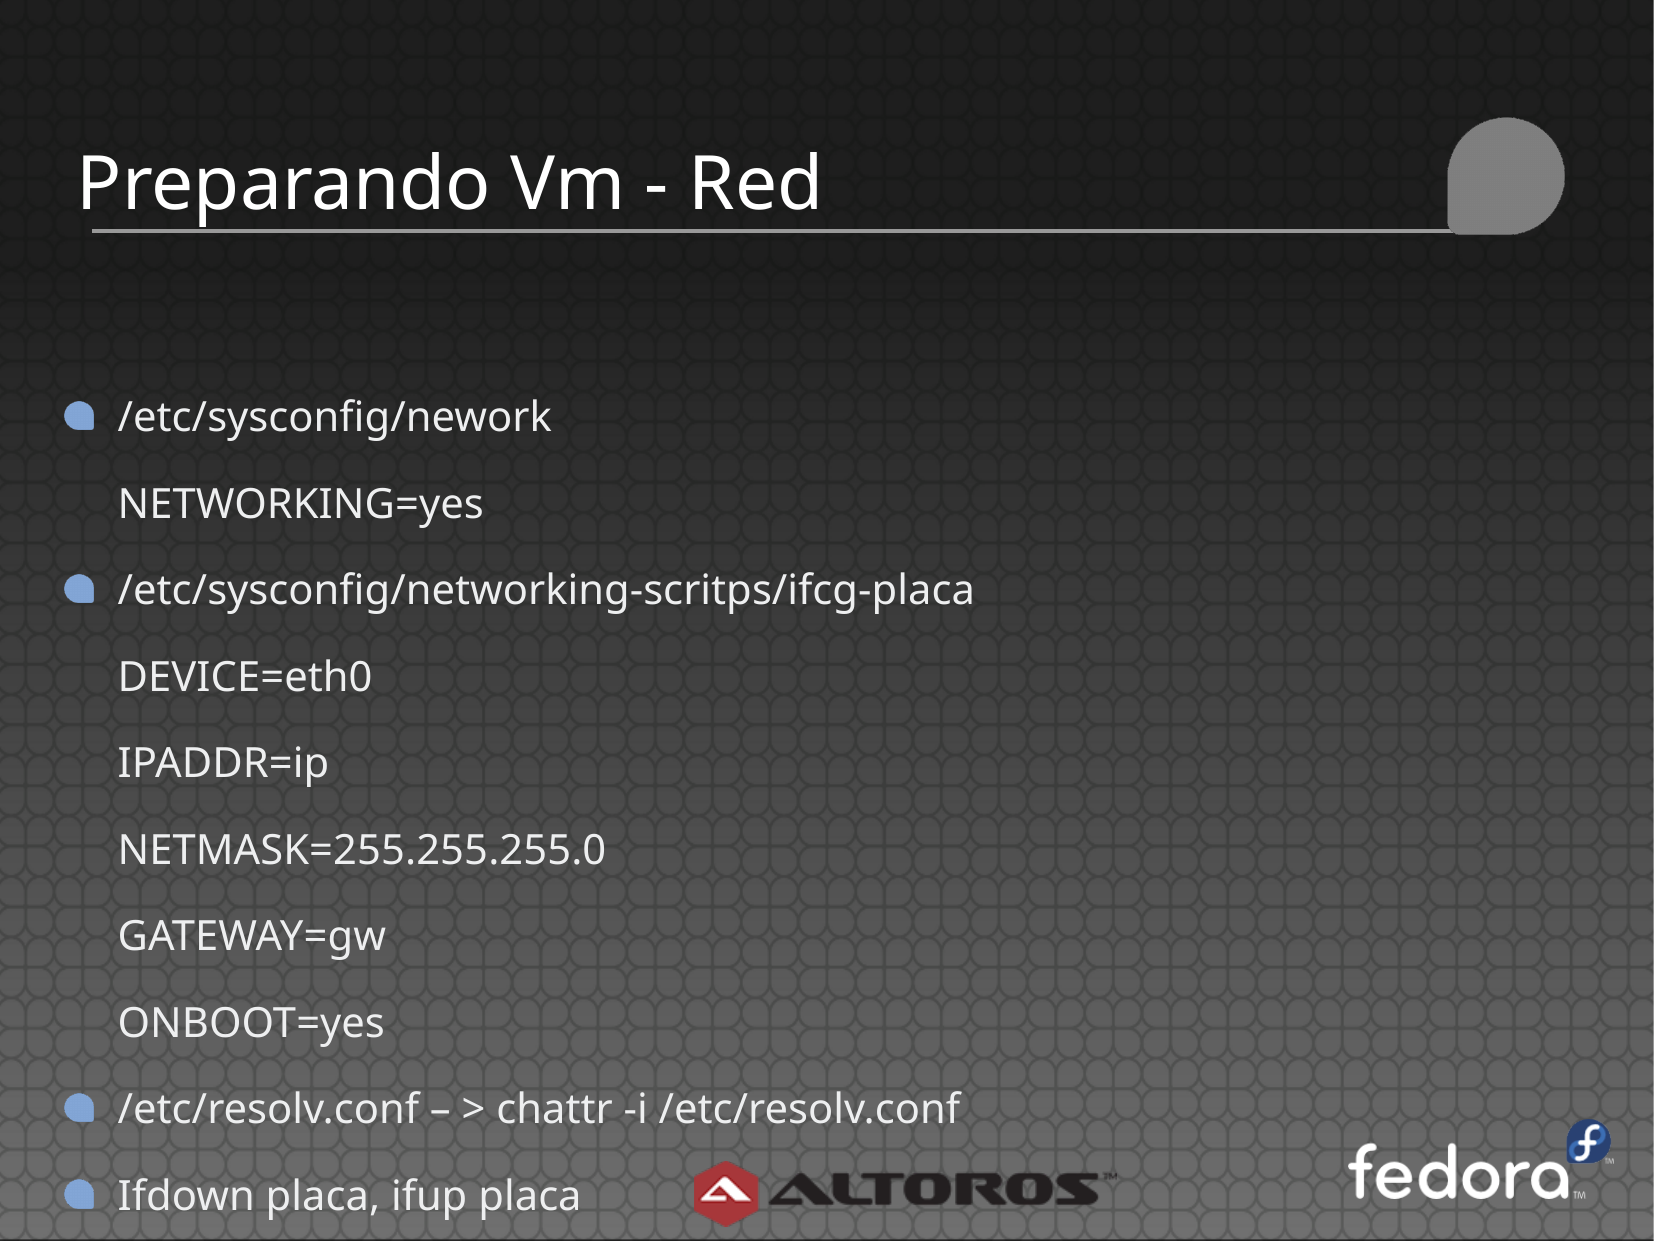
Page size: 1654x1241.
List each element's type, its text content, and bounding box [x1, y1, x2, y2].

title Preparando Vm - Red [76, 112, 1566, 249]
picture [694, 1161, 1117, 1227]
picture [0, 0, 1654, 1241]
list /etc/sysconfig/nework NETWORKING=yes /etc/sysconfig/networking-scritps/ifcg-placa DEVICE=eth0 IPADDR=ip NETMASK=255.255.255.0 GATEWAY=gw ONBOOT=yes /etc/resolv.conf – > chattr -i /etc/resolv.conf Ifdown placa, ifup placa [46, 300, 1536, 1241]
